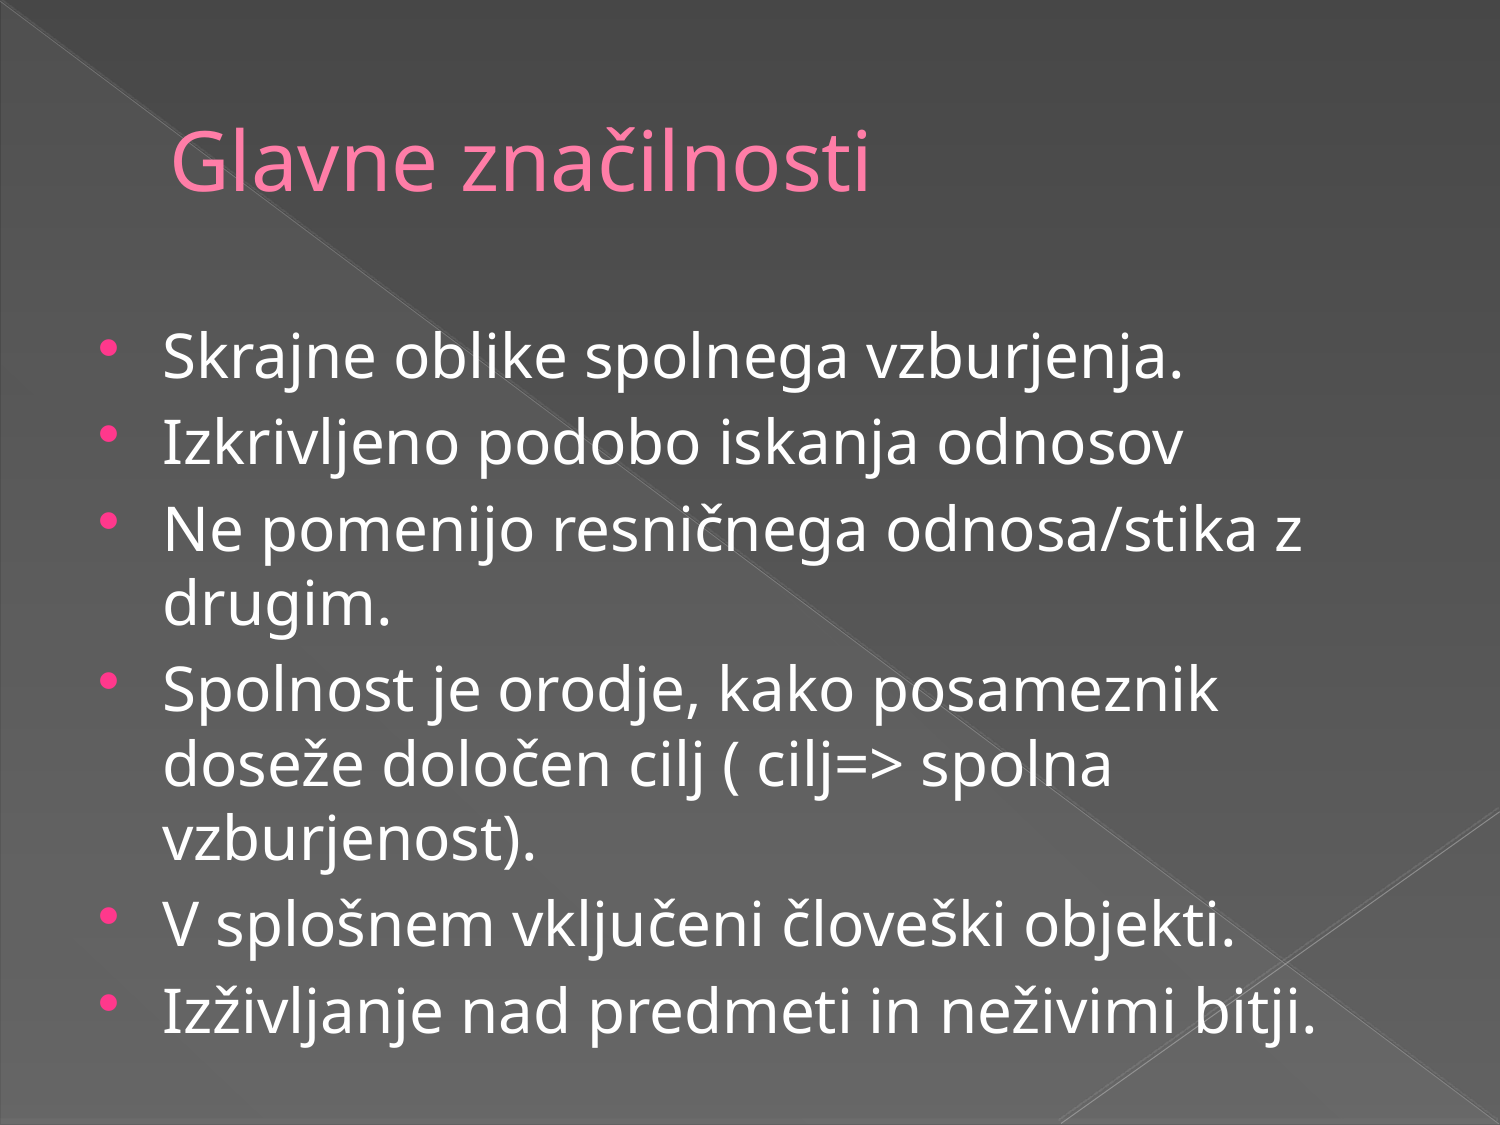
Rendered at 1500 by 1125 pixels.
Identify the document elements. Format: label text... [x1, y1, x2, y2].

list Skrajne oblike spolnega vzburjenja. Izkrivljeno podobo iskanja odnosov Ne pomenijo resničnega odnosa/stika z drugim. Spolnost je orodje, kako posameznik doseže določen cilj ( cilj=> spolna vzburjenost). V splošnem vključeni človeški objekti. Izživljanje nad predmeti in neživimi bitji. [75, 308, 1425, 1059]
title Glavne značilnosti [75, 43, 1425, 274]
